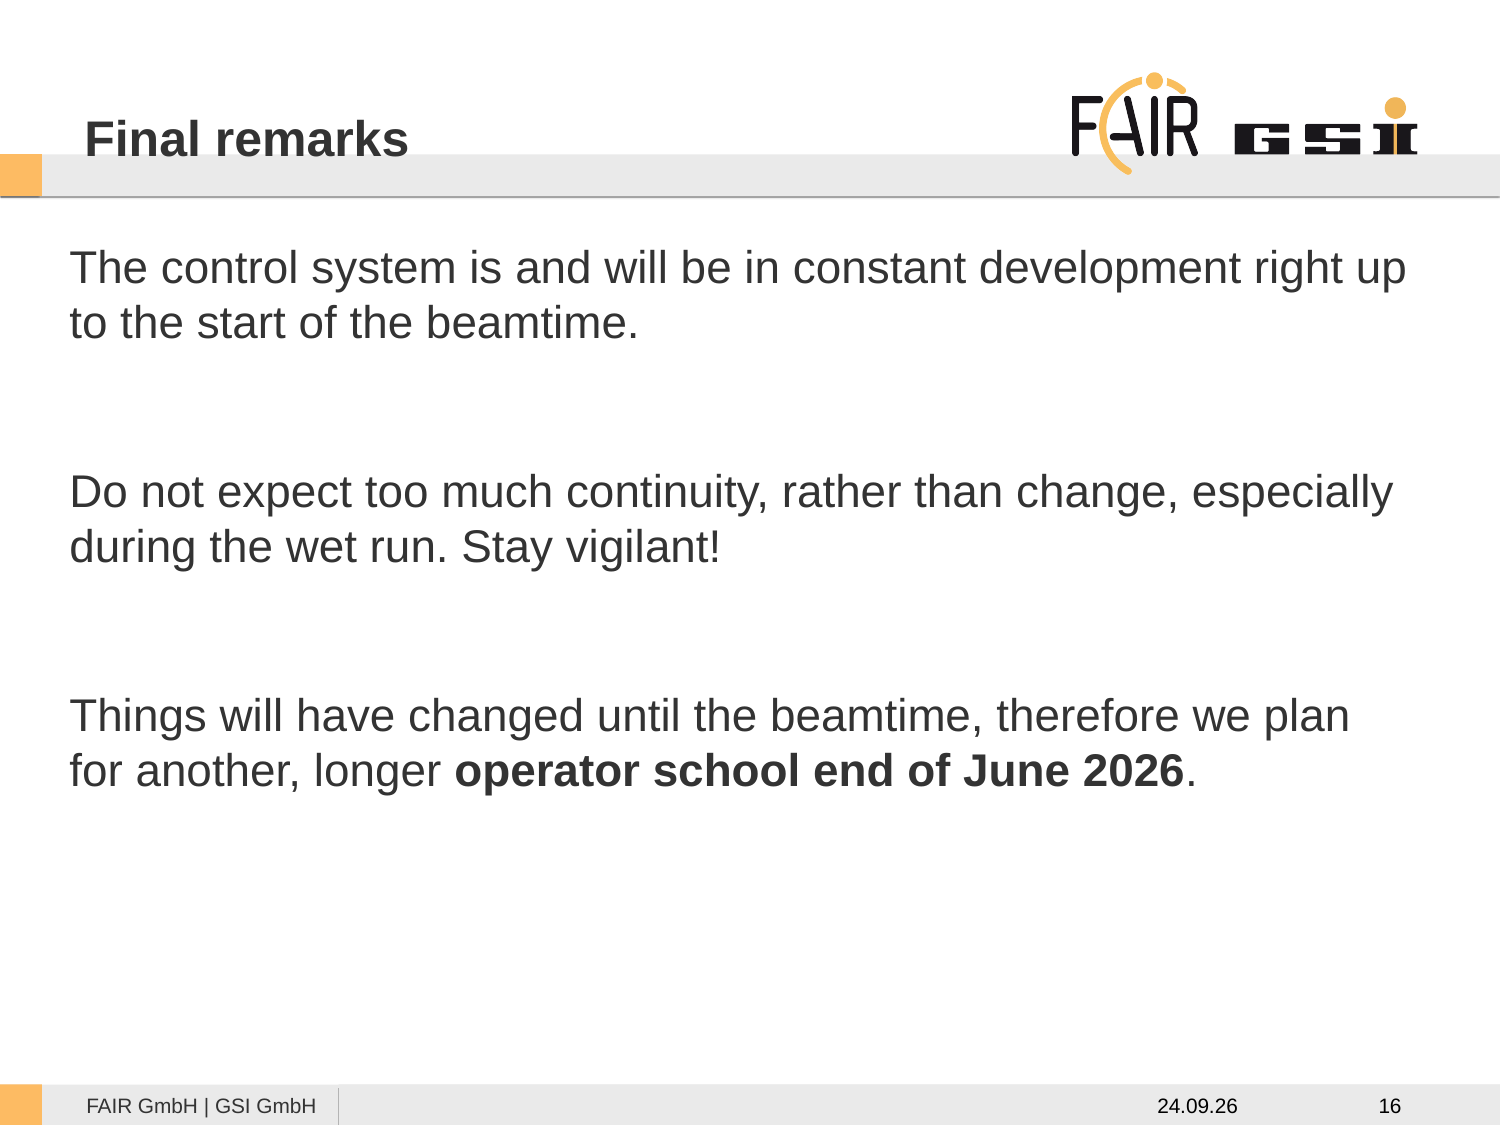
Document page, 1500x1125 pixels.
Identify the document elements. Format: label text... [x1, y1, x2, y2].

list The control system is and will be in constant development right up to the start of the beamtime. Do not expect too much continuity, rather than change, especially during the wet run. Stay vigilant! Things will have changed until the beamtime, therefore we plan for another, longer operator school end of June 2026. [69, 237, 1417, 1043]
picture [1071, 70, 1199, 177]
picture [1233, 95, 1419, 154]
title Final remarks [69, 44, 1030, 174]
